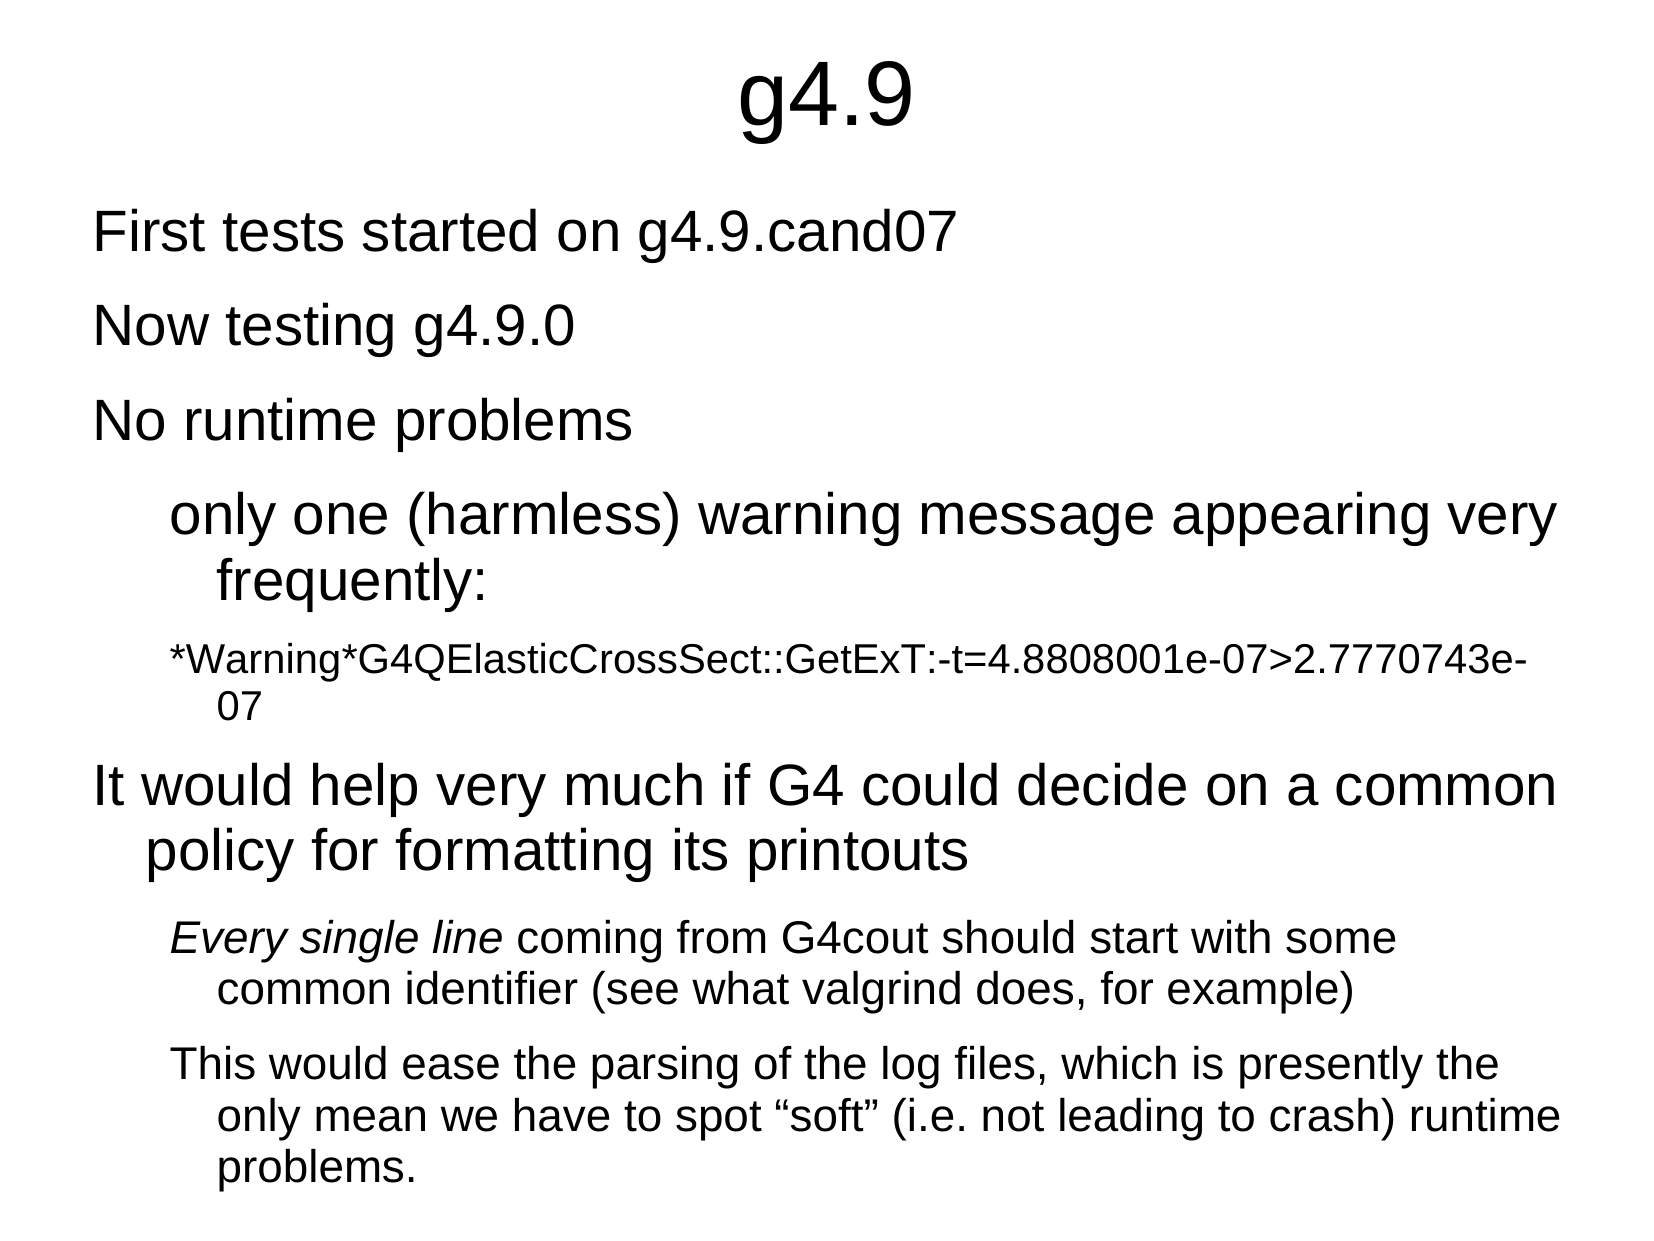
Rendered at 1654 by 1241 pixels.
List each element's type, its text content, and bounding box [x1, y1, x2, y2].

title g4.9 [82, 0, 1571, 198]
list First tests started on g4.9.cand07 Now testing g4.9.0 No runtime problems only one (harmless) warning message appearing very frequently: *Warning*G4QElasticCrossSect::GetExT:-t=4.8808001e-07>2.7770743e-07 It would help very much if G4 could decide on a common policy for formatting its printouts Every single line coming from G4cout should start with some common identifier (see what valgrind does, for example) This would ease the parsing of the log files, which is presently the only mean we have to spot “soft” (i.e. not leading to crash) runtime problems. [75, 198, 1564, 1172]
